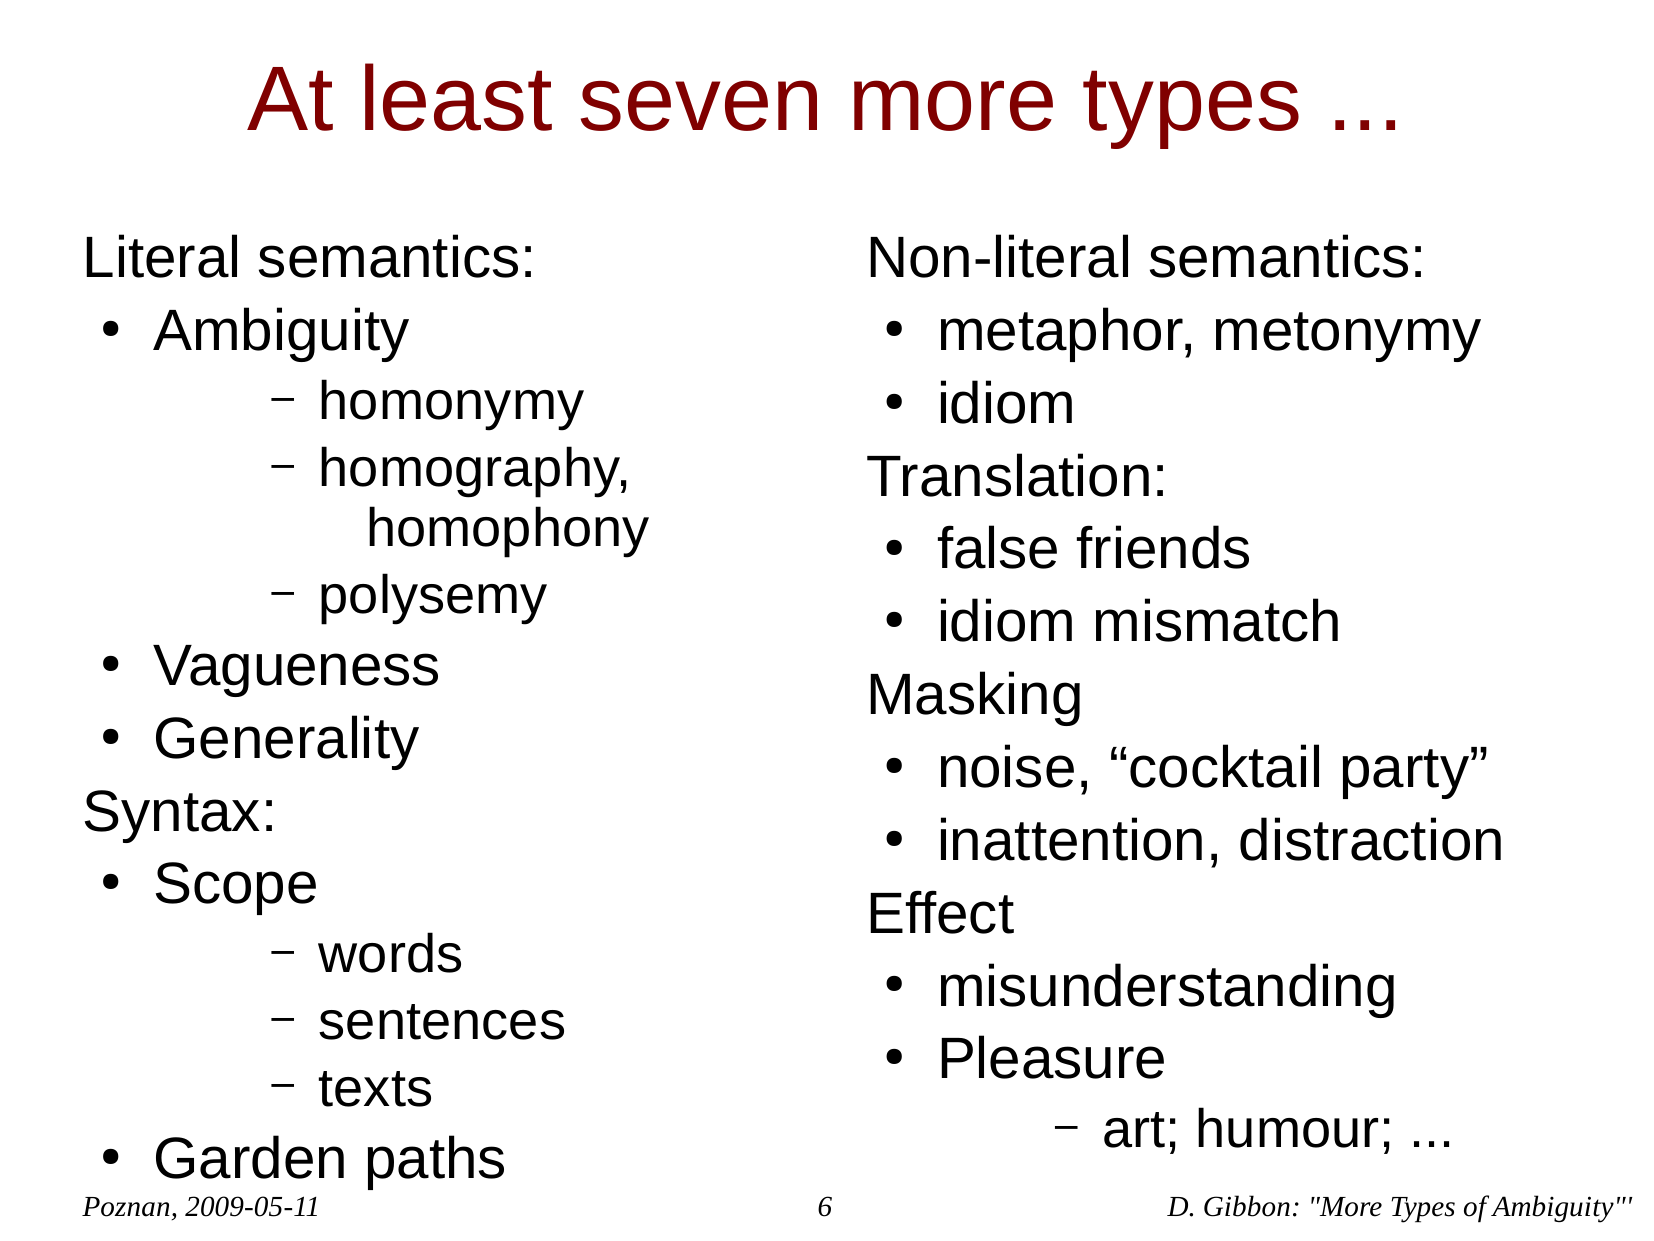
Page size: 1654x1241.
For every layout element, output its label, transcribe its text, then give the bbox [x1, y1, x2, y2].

title At least seven more types ... [0, 47, 1653, 150]
list Non-literal semantics: metaphor, metonymy idiom Translation: false friends idiom mismatch Masking noise, “cocktail party” inattention, distraction Effect misunderstanding Pleasure art; humour; ... [866, 225, 1613, 1160]
list Literal semantics: Ambiguity homonymy homography, homophony polysemy Vagueness Generality Syntax: Scope words sentences texts Garden paths [82, 225, 863, 1191]
